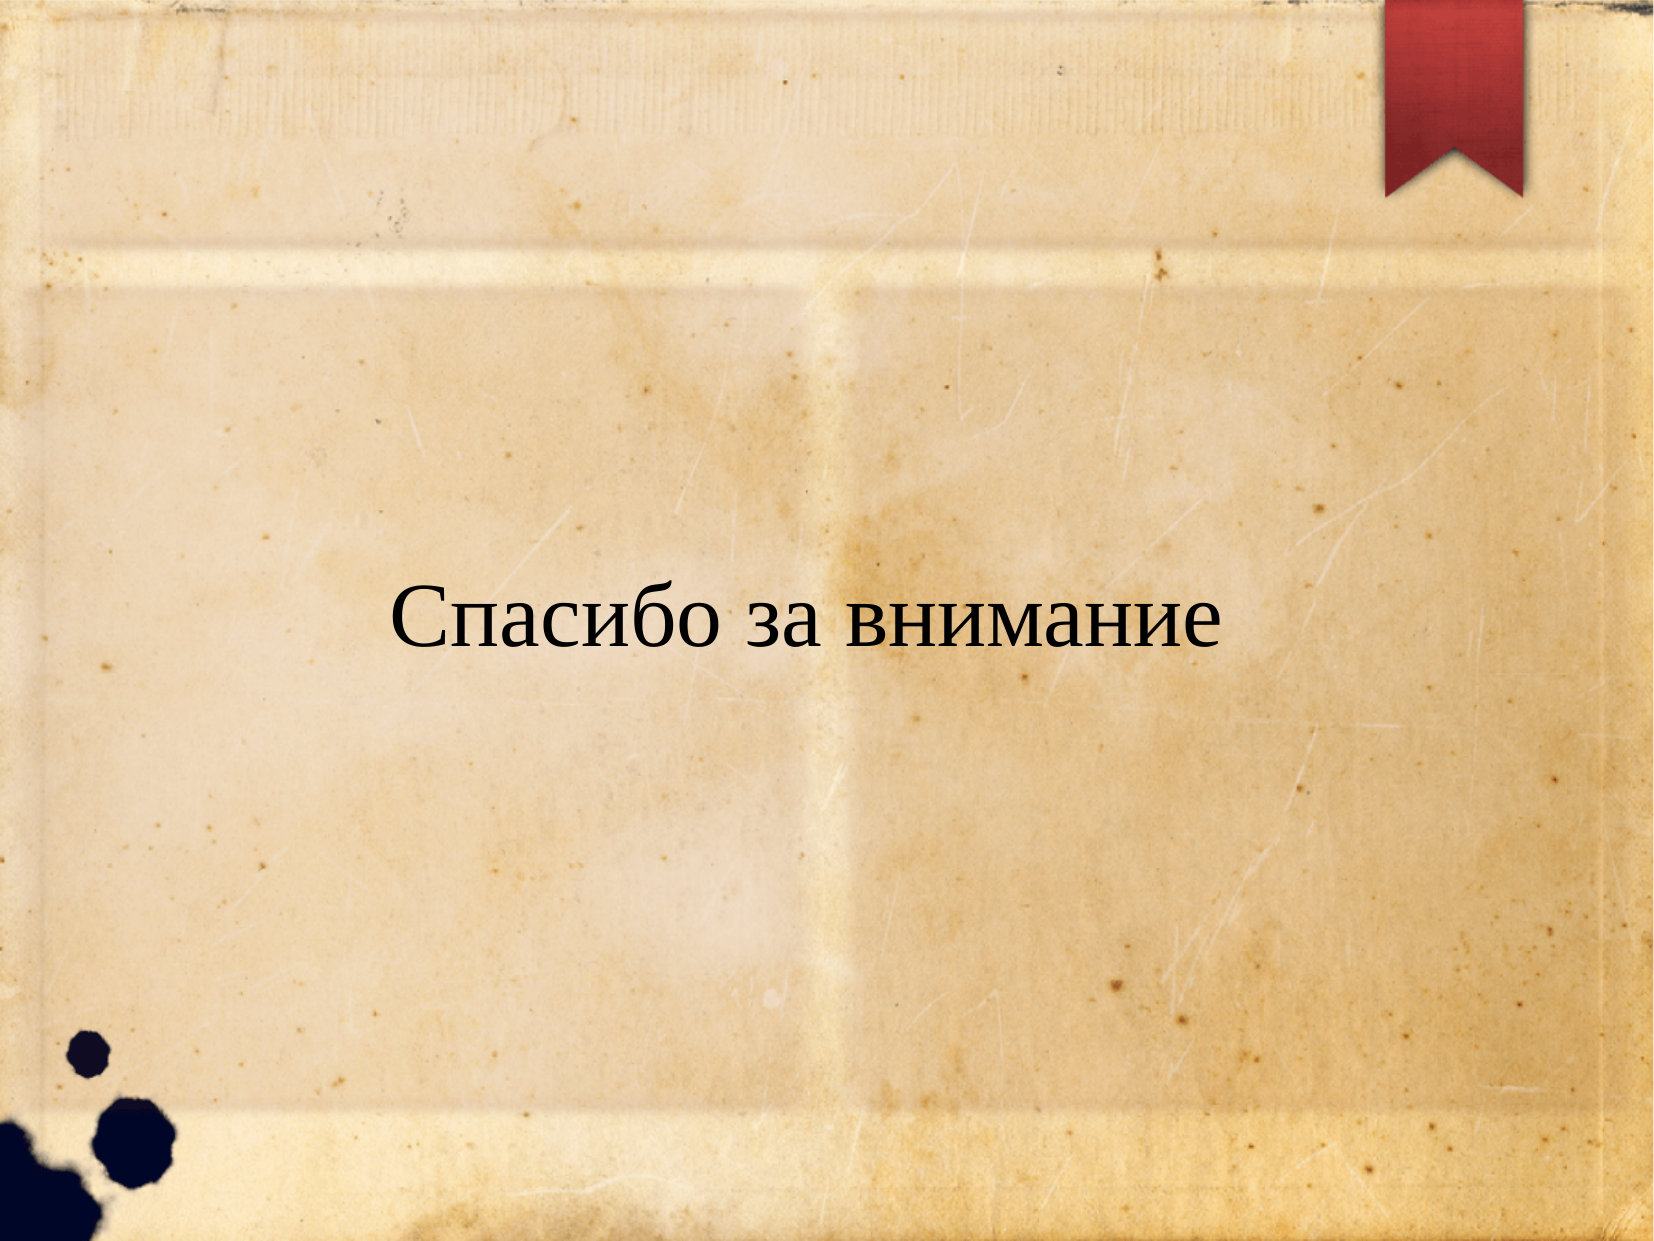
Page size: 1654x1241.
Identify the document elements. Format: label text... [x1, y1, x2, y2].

picture [0, 0, 1654, 1241]
title Спасибо за внимание [389, 521, 1654, 709]
